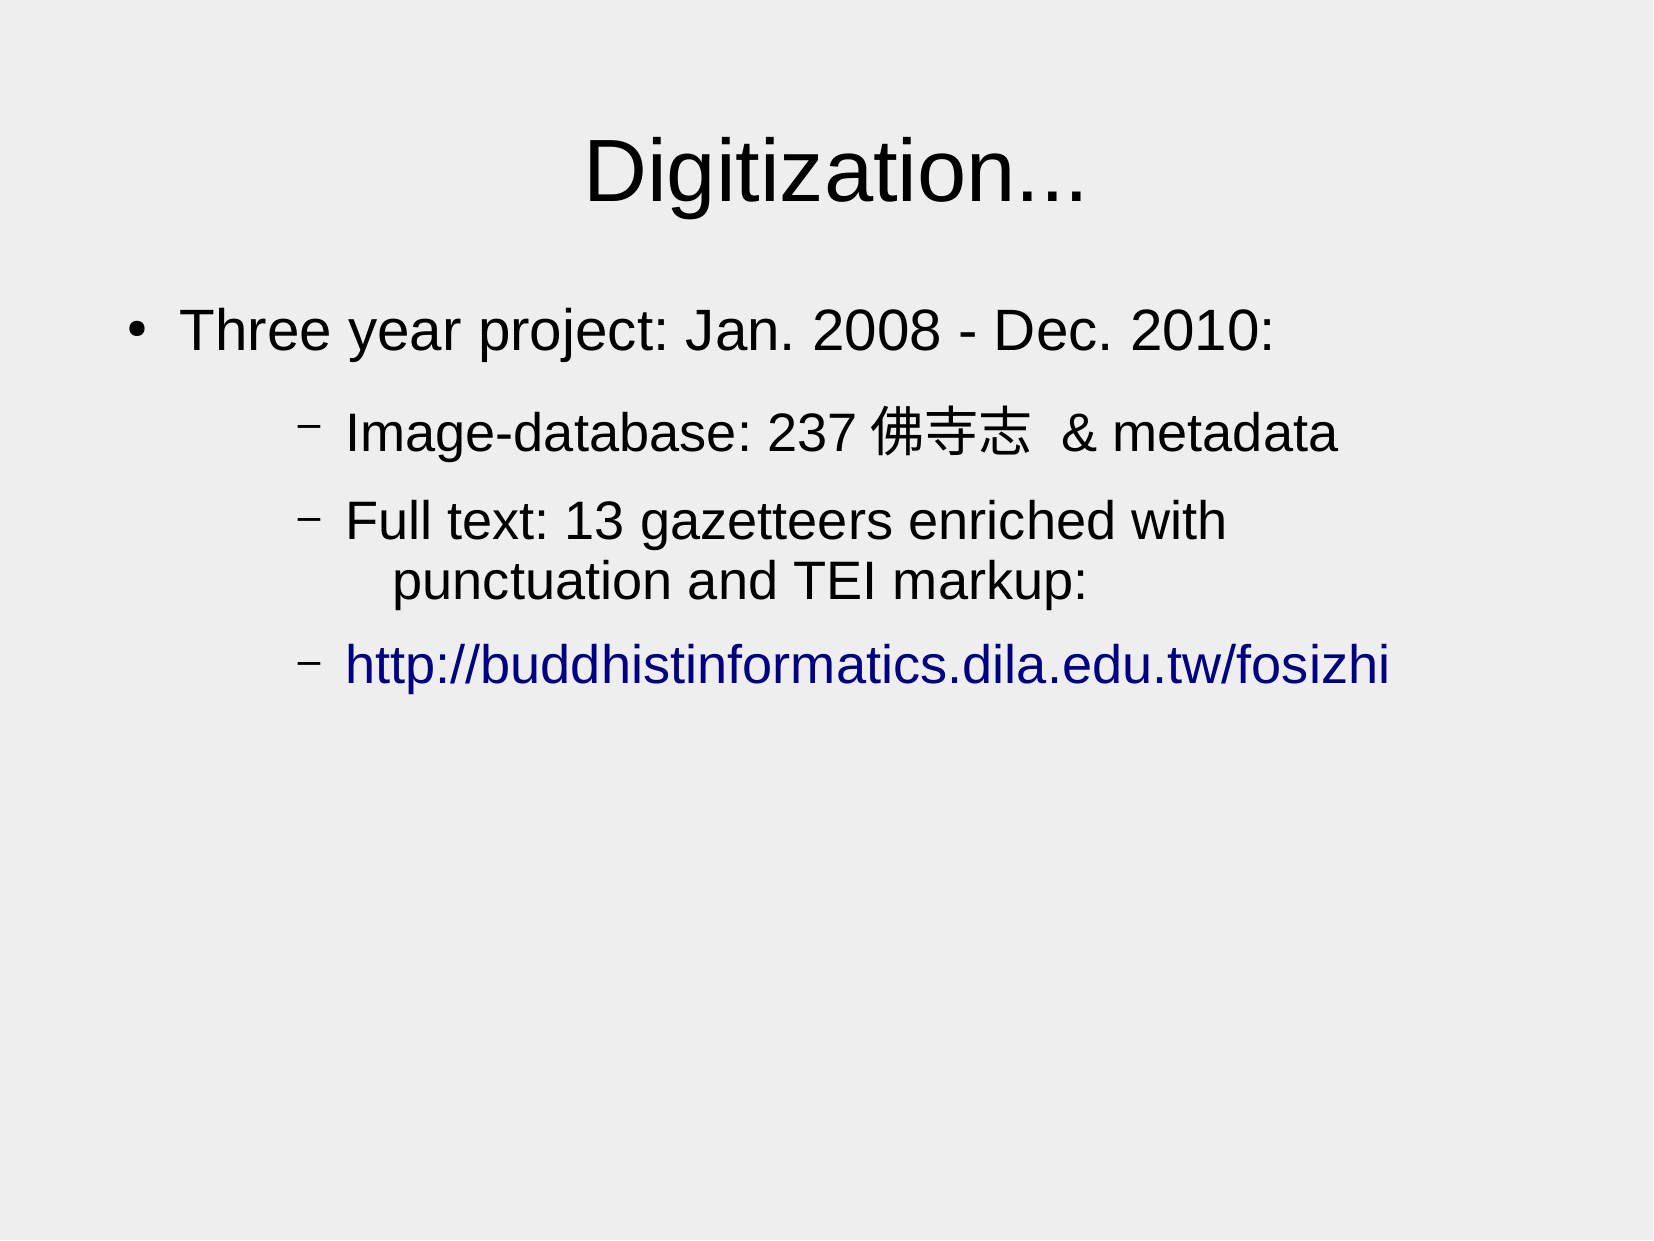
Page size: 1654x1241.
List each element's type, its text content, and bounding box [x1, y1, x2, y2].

title Digitization... [130, 67, 1543, 275]
list Three year project: Jan. 2008 - Dec. 2010: Image-database: 237佛寺志 & metadata Full text: 13 gazetteers enriched with punctuation and TEI markup: http://buddhistinformatics.dila.edu.tw/fosizhi [108, 297, 1522, 1173]
